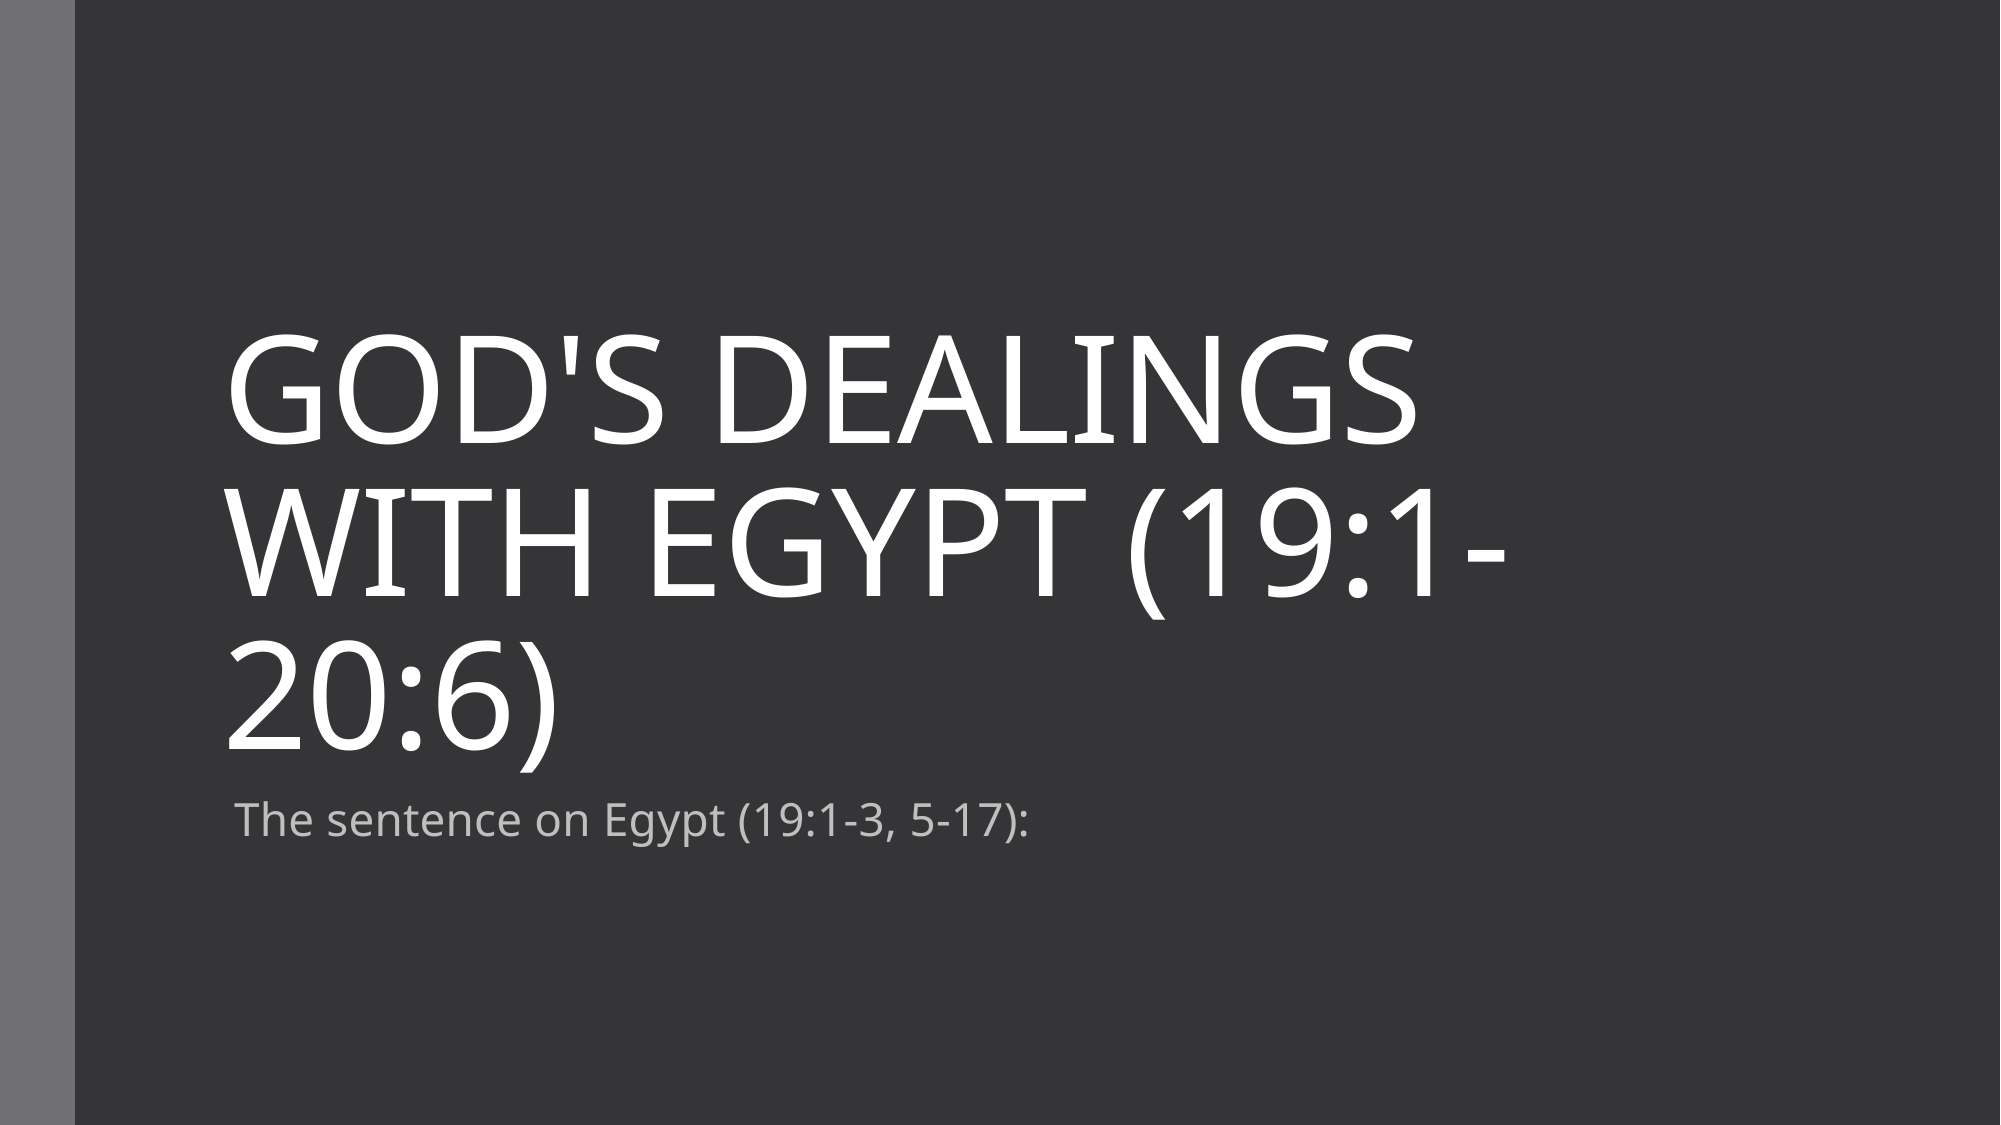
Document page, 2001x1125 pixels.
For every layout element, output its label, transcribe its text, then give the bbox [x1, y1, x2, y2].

title GOD'S DEALINGS WITH EGYPT (19:1-20:6) [206, 124, 1752, 787]
subtitle The sentence on Egypt (19:1-3, 5-17): [206, 787, 1752, 1066]
